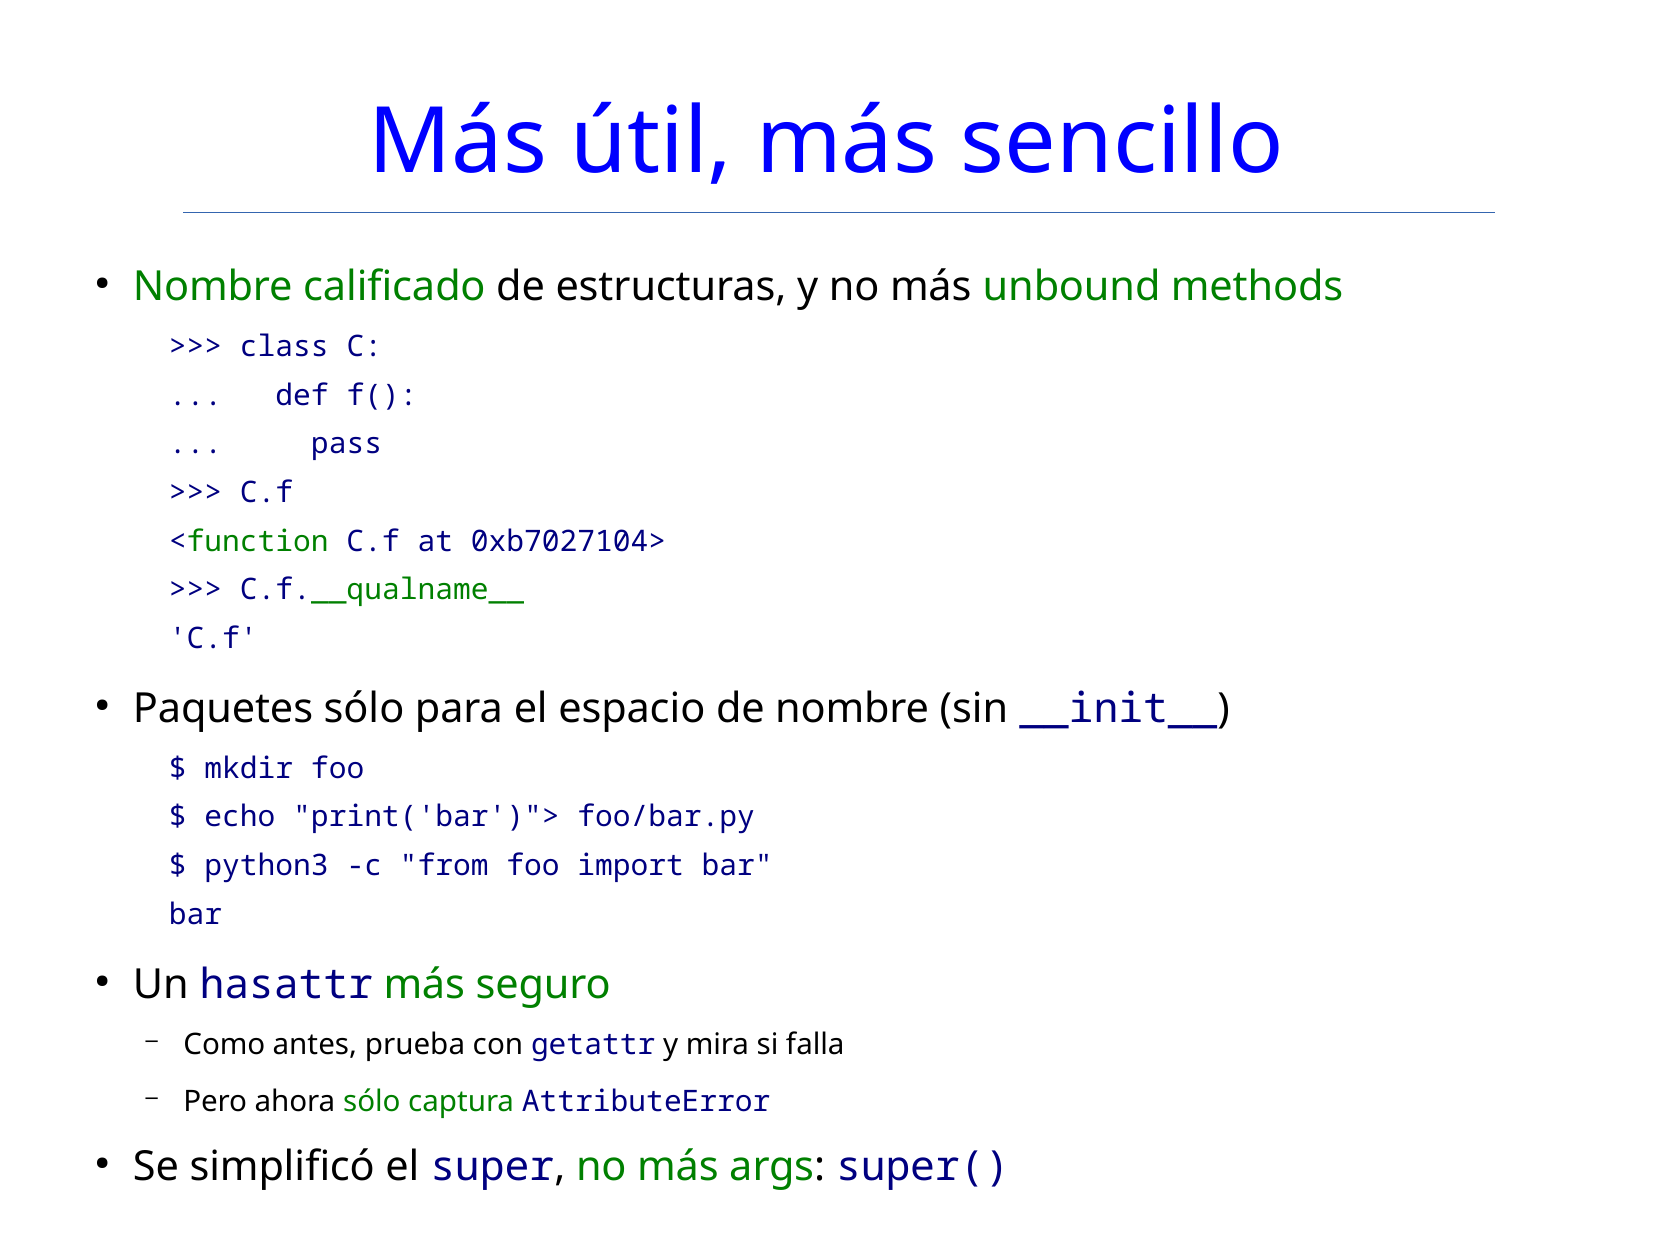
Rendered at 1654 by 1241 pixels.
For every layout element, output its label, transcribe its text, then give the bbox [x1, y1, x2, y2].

list Nombre calificado de estructuras, y no más unbound methods >>> class C: ... def f(): ... pass >>> C.f <function C.f at 0xb7027104> >>> C.f.__qualname__ 'C.f' Paquetes sólo para el espacio de nombre (sin __init__) $ mkdir foo $ echo "print('bar')"> foo/bar.py $ python3 -c "from foo import bar" bar Un hasattr más seguro Como antes, prueba con getattr y mira si falla Pero ahora sólo captura AttributeError Se simplificó el super, no más args: super() [82, 256, 1571, 1205]
title Más útil, más sencillo [82, 49, 1571, 225]
